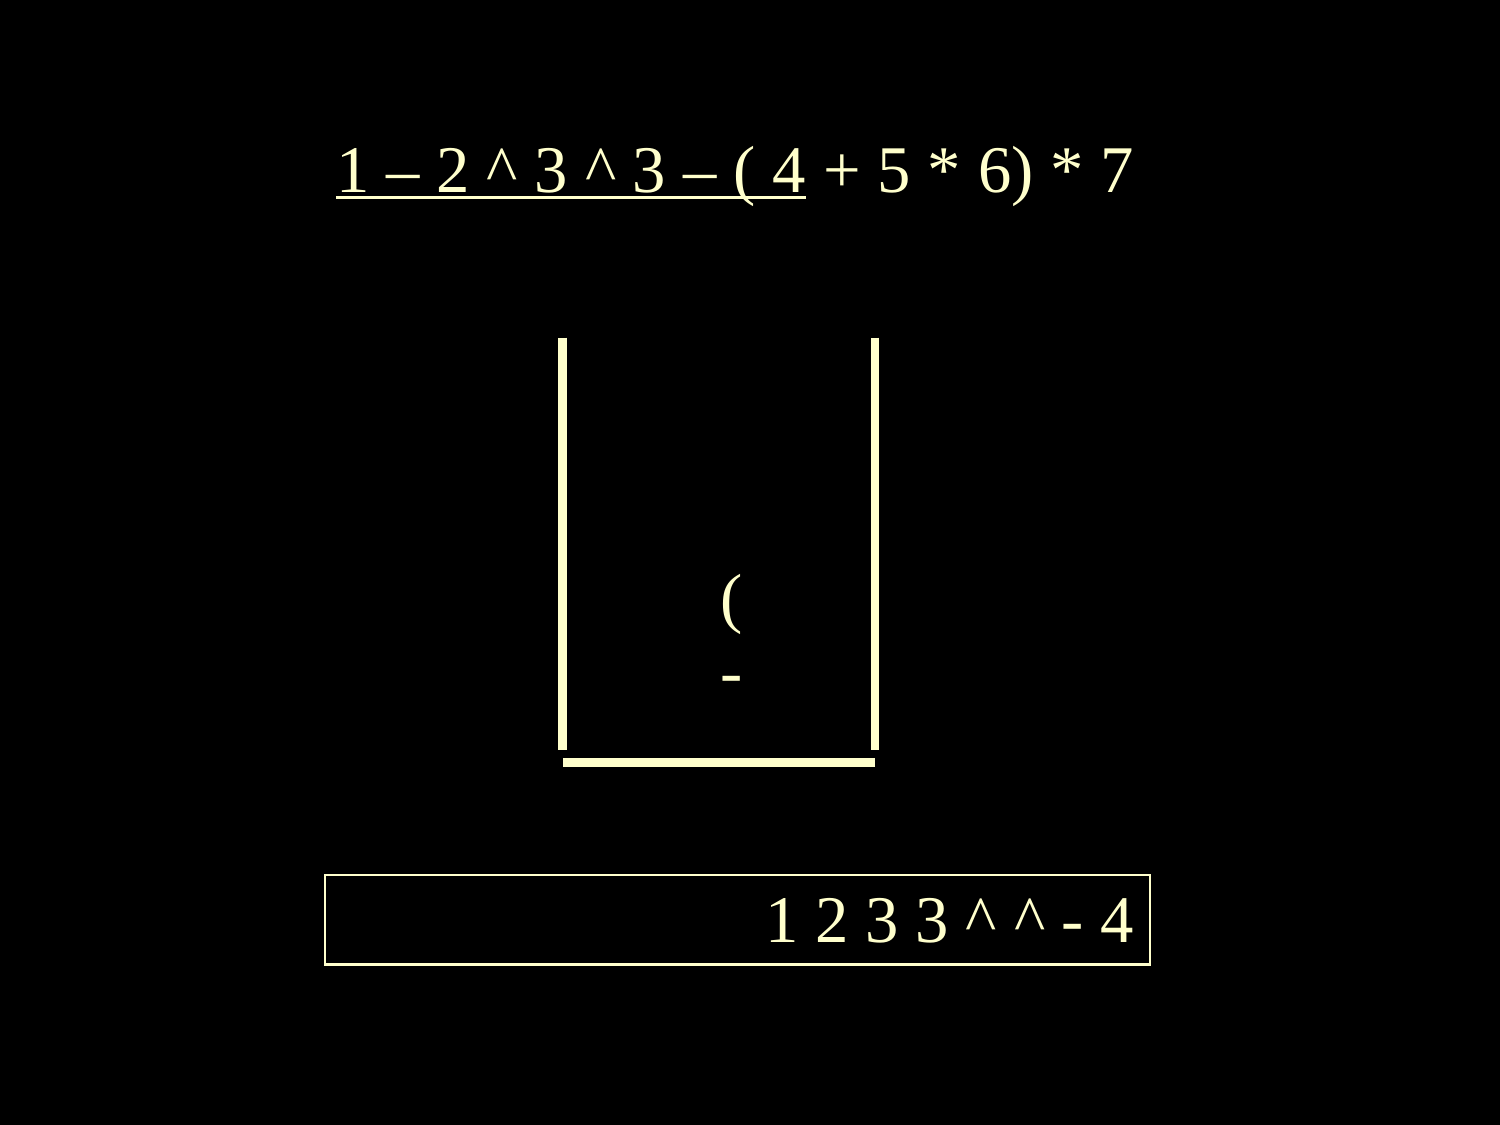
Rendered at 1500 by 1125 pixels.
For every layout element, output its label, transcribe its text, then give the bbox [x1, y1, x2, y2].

text_box 1 2 3 3 ^ ^ - 4 [325, 874, 1150, 965]
text_box ( - [624, 349, 838, 717]
text_box 1 – 2 ^ 3 ^ 3 – ( 4 + 5 * 6) * 7 [321, 124, 1238, 215]
